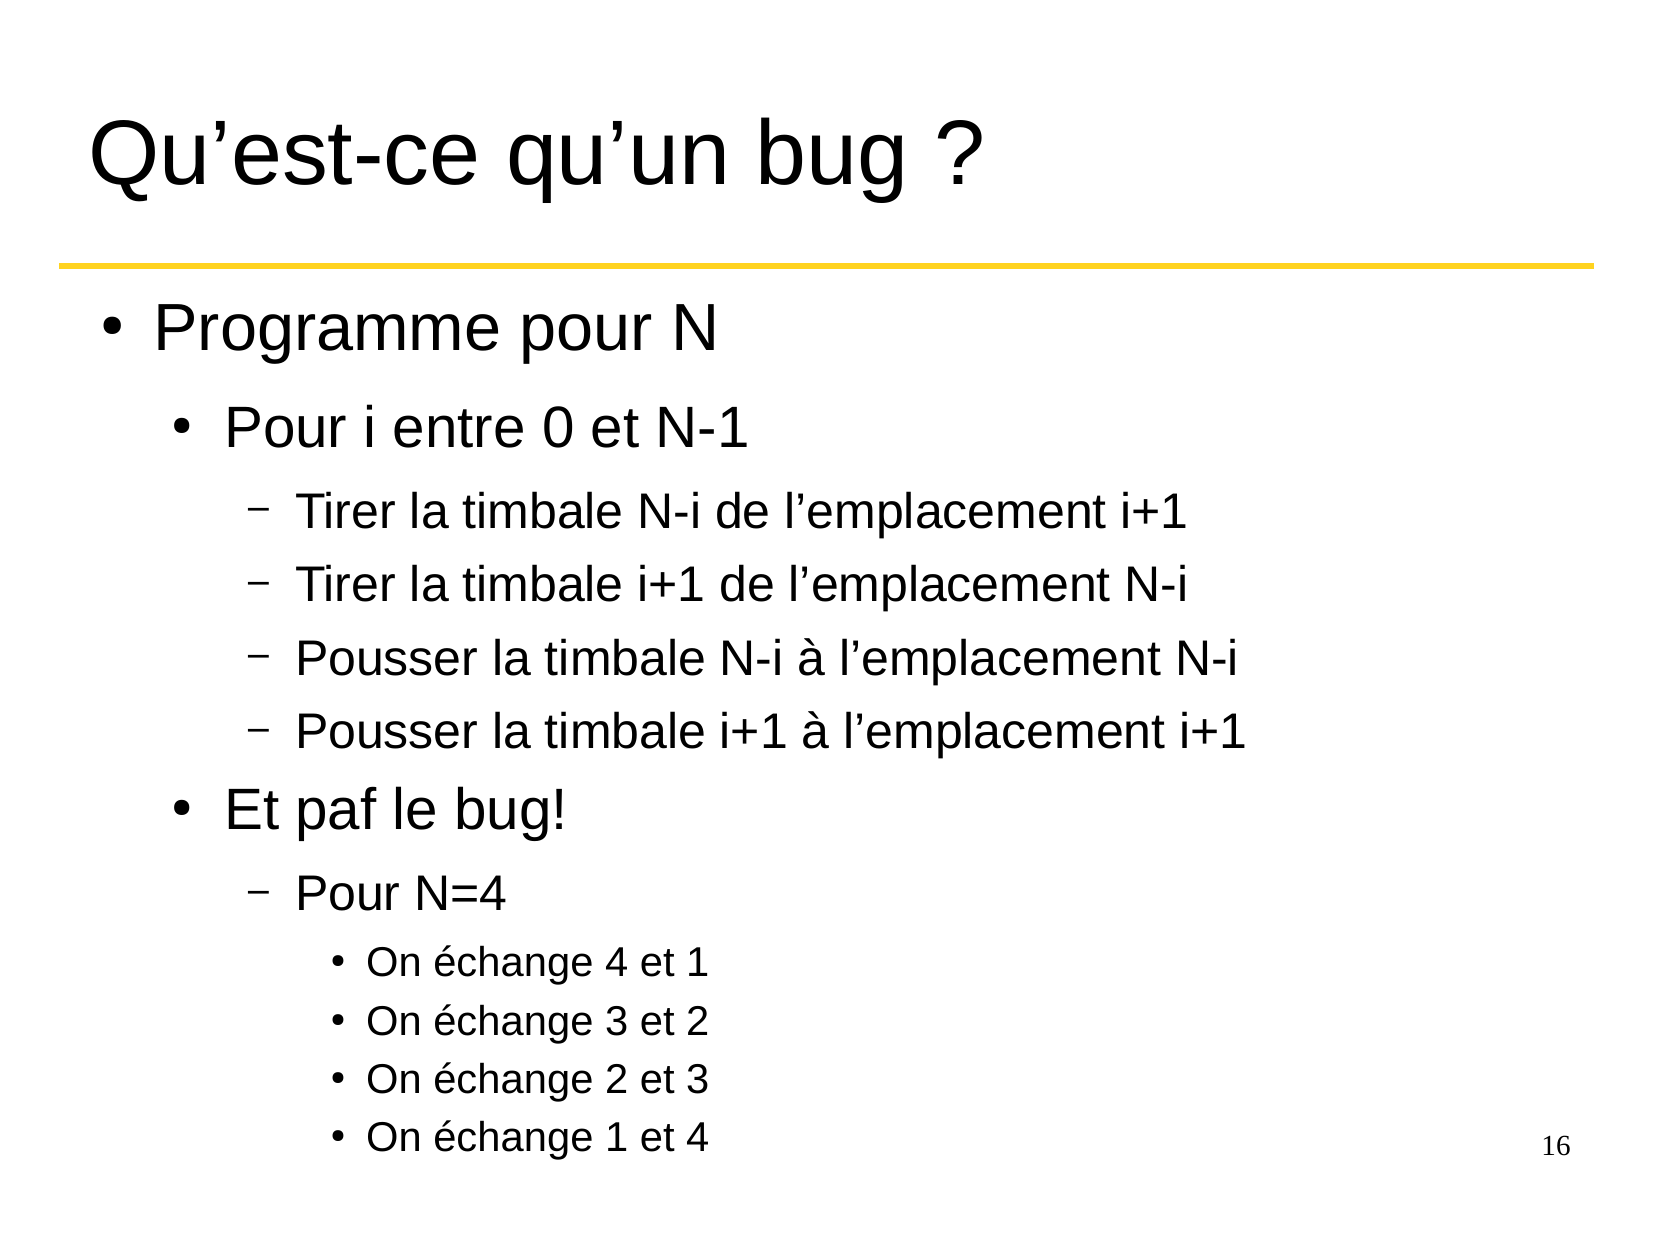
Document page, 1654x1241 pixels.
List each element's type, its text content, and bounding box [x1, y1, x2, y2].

title Qu’est-ce qu’un bug ? [88, 49, 1571, 257]
list Programme pour N Pour i entre 0 et N-1 Tirer la timbale N-i de l’emplacement i+1 Tirer la timbale i+1 de l’emplacement N-i Pousser la timbale N-i à l’emplacement N-i Pousser la timbale i+1 à l’emplacement i+1 Et paf le bug! Pour N=4 On échange 4 et 1 On échange 3 et 2 On échange 2 et 3 On échange 1 et 4 [82, 290, 1571, 1211]
